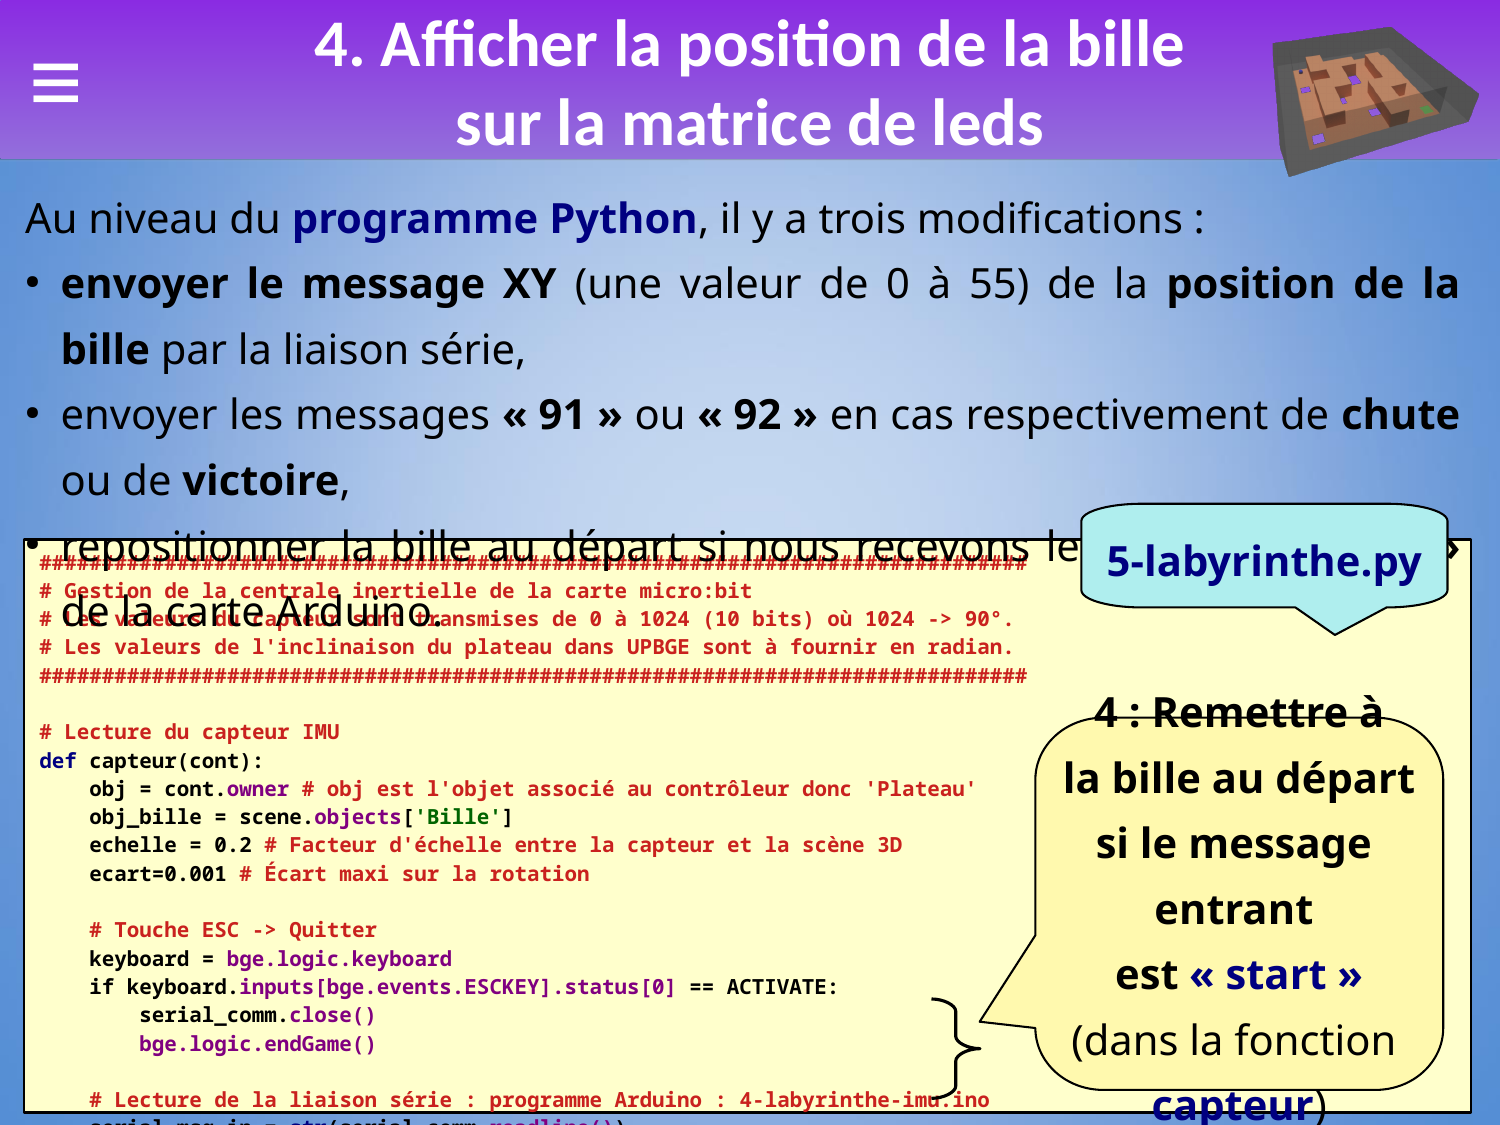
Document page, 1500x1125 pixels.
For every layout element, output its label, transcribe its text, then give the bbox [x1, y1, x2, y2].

picture [1207, 1113, 1321, 1125]
text_box ≡ [14, 23, 101, 141]
text_box 4. Afficher la position de la bille sur la matrice de leds [0, 0, 1500, 159]
text_box Au niveau du programme Python, il y a trois modifications : envoyer le message XY (une valeur de 0 à 55) de la position de la bille par la liaison série, envoyer les messages « 91 » ou « 92 » en cas respectivement de chute ou de victoire, repositionner la bille au départ si nous recevons le message « start » de la carte Arduino. [10, 172, 1476, 543]
text_box 5-labyrinthe.py [1081, 503, 1448, 635]
picture [0, 27, 1500, 1125]
text_box ############################################################################### # Gestion de la centrale inertielle de la carte micro:bit # Les valeurs du capteur sont transmises de 0 à 1024 (10 bits) où 1024 -> 90°. # Les valeurs de l'inclinaison du plateau dans UPBGE sont à fournir en radian. ############################################################################### # Lecture du capteur IMU def capteur(cont): obj = cont.owner # obj est l'objet associé au contrôleur donc 'Plateau' obj_bille = scene.objects['Bille'] echelle = 0.2 # Facteur d'échelle entre la capteur et la scène 3D ecart=0.001 # Écart maxi sur la rotation # Touche ESC -> Quitter keyboard = bge.logic.keyboard if keyboard.inputs[bge.events.ESCKEY].status[0] == ACTIVATE: serial_comm.close() bge.logic.endGame() # Lecture de la liaison série : programme Arduino : 4-labyrinthe-imu.ino serial_msg_in = str(serial_comm.readline()) # Mettre la bille à la position de départ avec une vitesse nulle if serial_msg_in.find("start") > 0: if obj_bille['victoire'] or obj_bille['chute']: depart() ... [23, 543, 1471, 1113]
text_box 4 : Remettre à la bille au départ si le message entrant est « start » (dans la fonction capteur) [979, 717, 1444, 1090]
